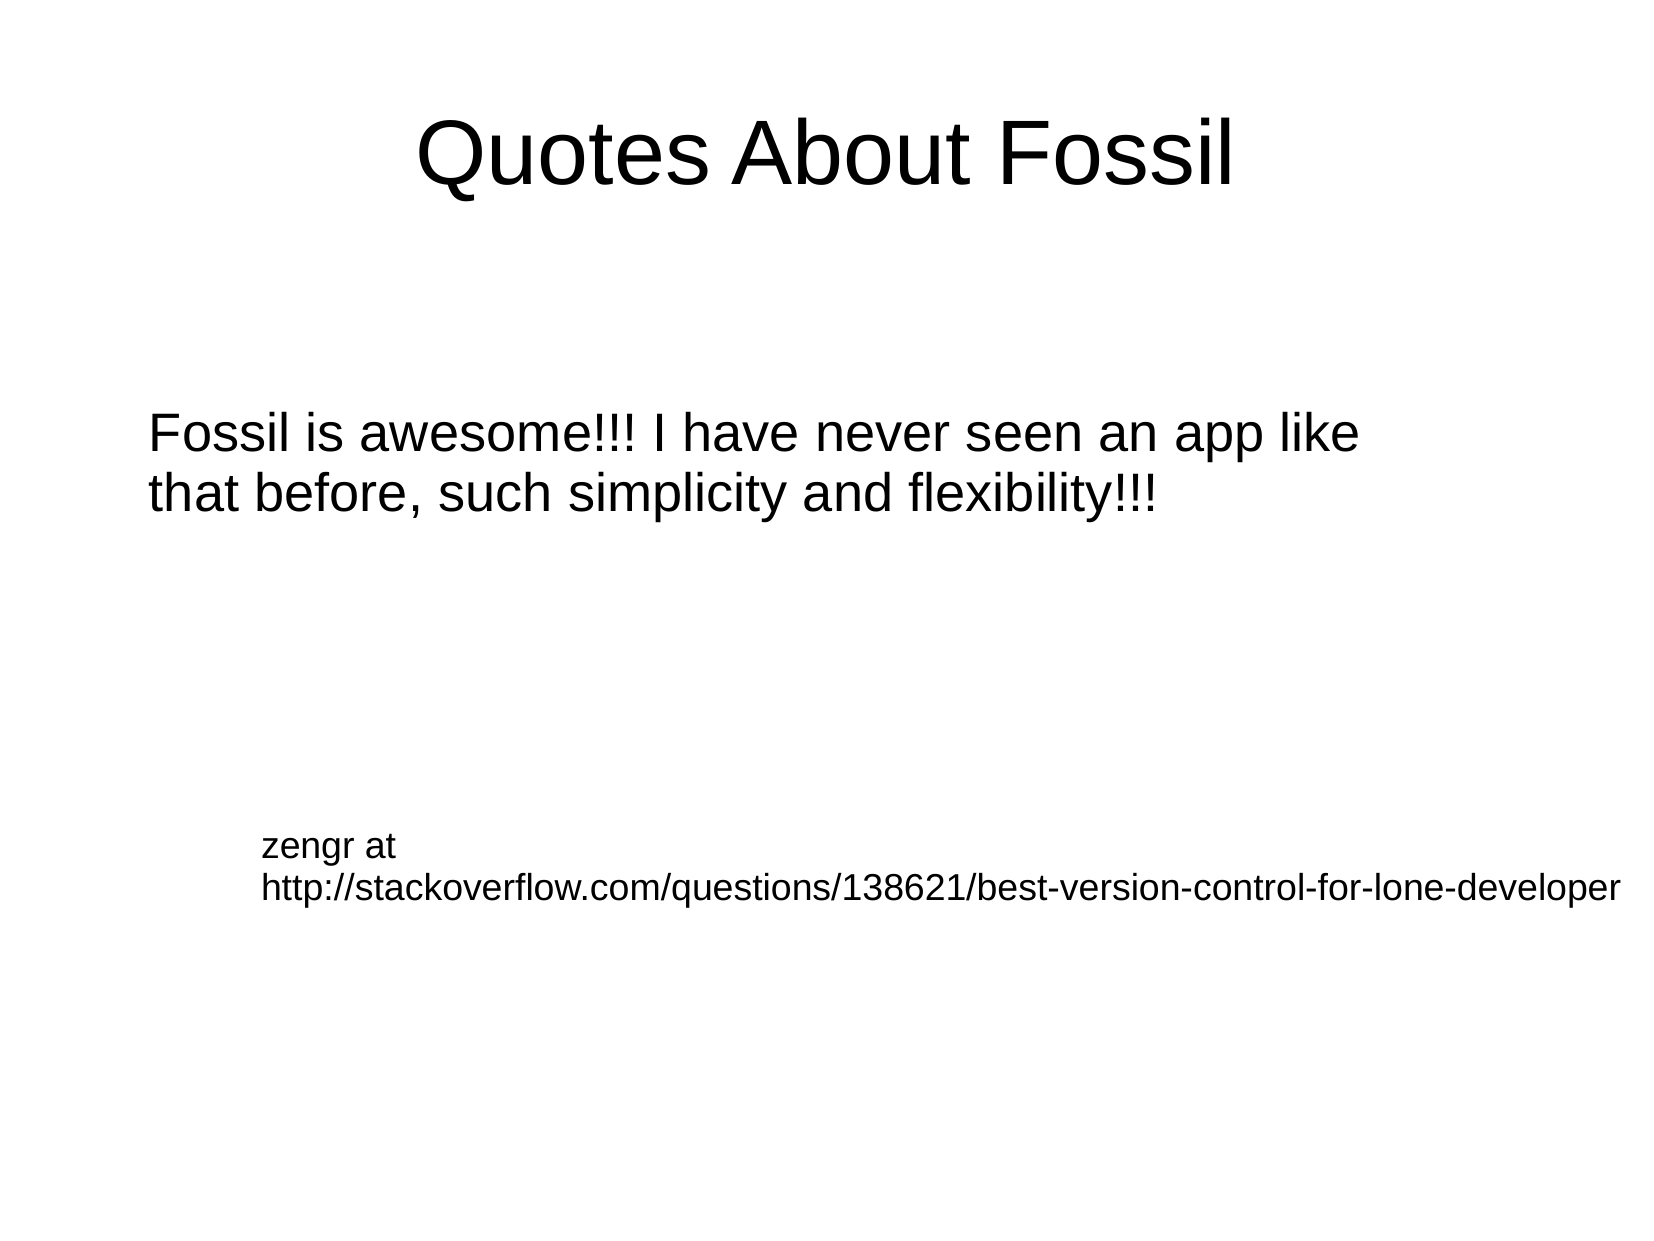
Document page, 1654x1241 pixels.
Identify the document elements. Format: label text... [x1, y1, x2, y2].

text_box Fossil is awesome!!! I have never seen an app like that before, such simplicity and flexibility!!! [134, 394, 1374, 534]
title Quotes About Fossil [82, 49, 1571, 257]
text_box zengr at http://stackoverflow.com/questions/138621/best-version-control-for-lone-developer [246, 817, 1640, 919]
